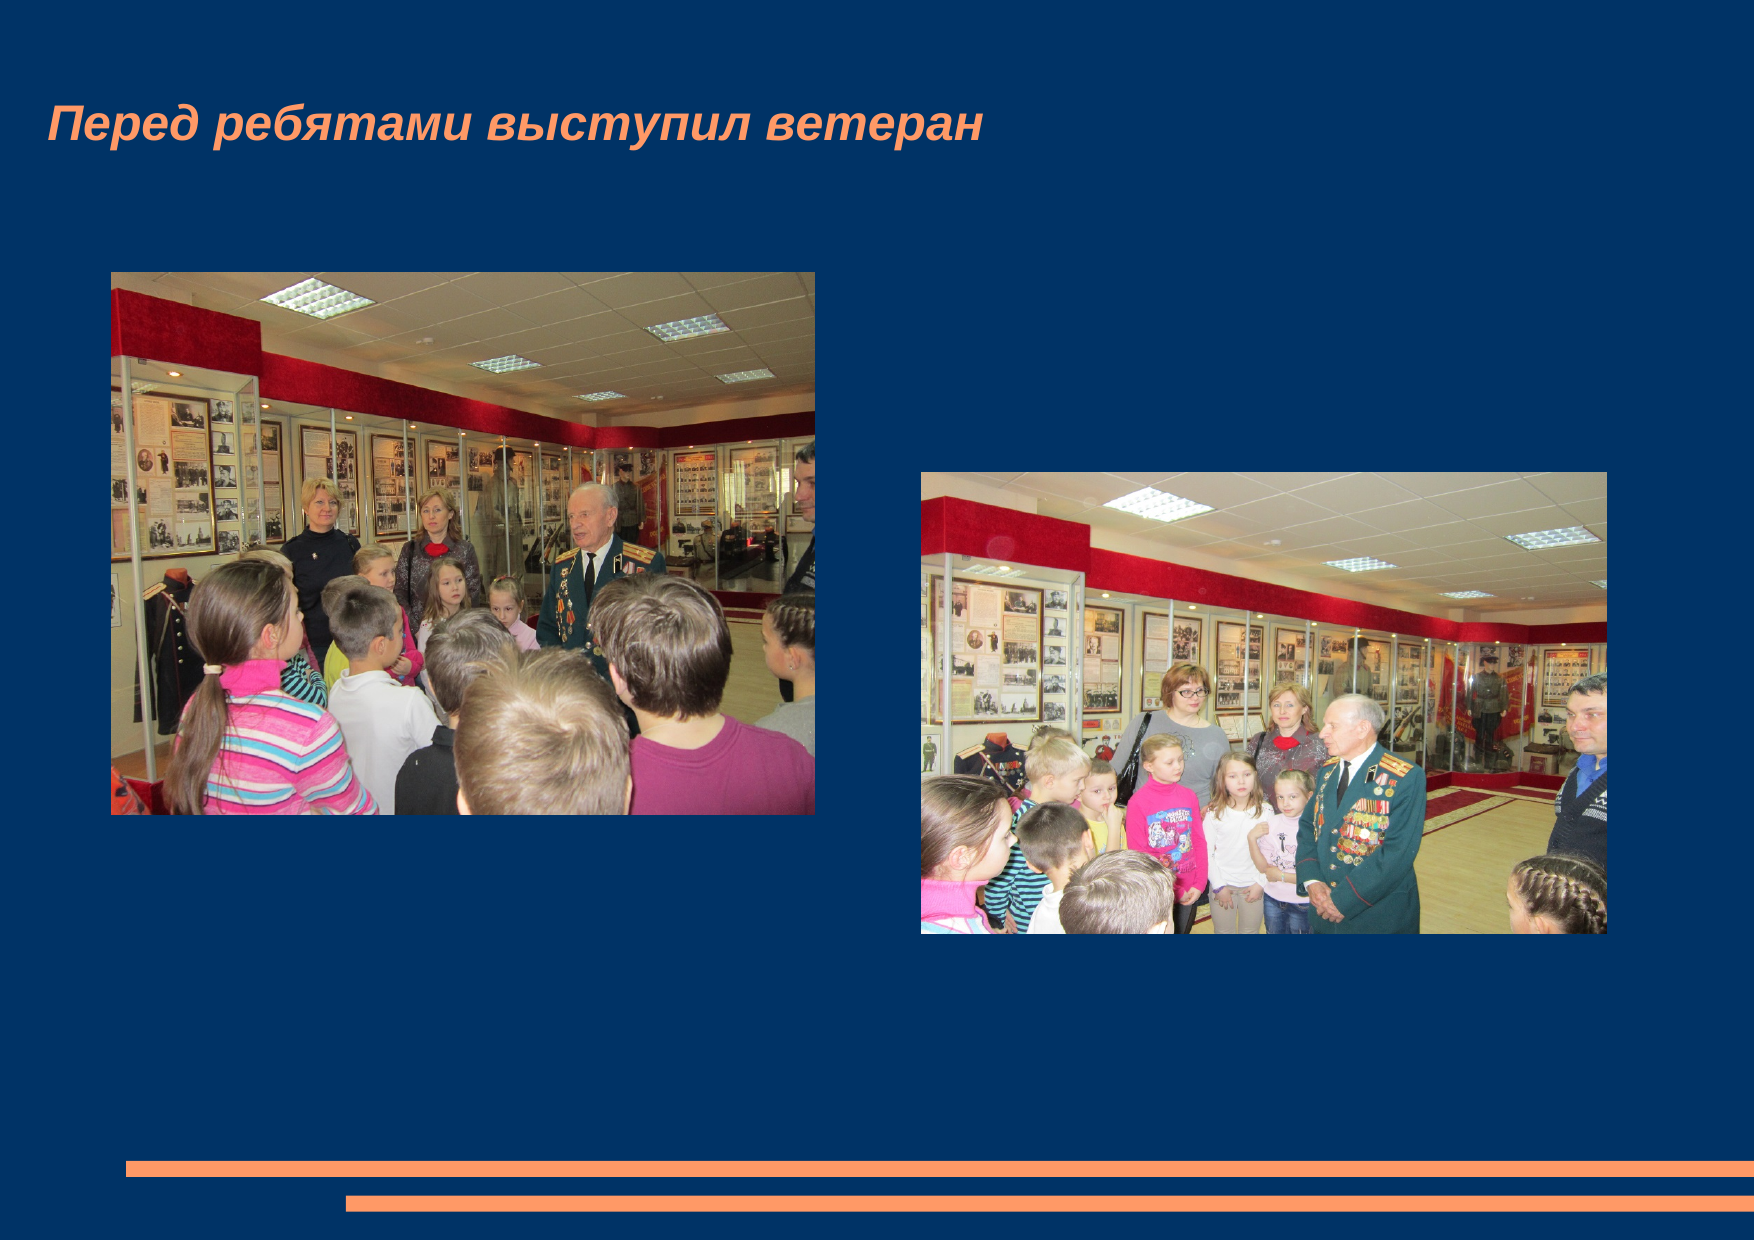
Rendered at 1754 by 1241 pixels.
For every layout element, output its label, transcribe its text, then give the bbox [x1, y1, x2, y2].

picture [111, 272, 815, 815]
title Перед ребятами выступил ветеран [47, 46, 1016, 201]
picture [921, 472, 1607, 934]
